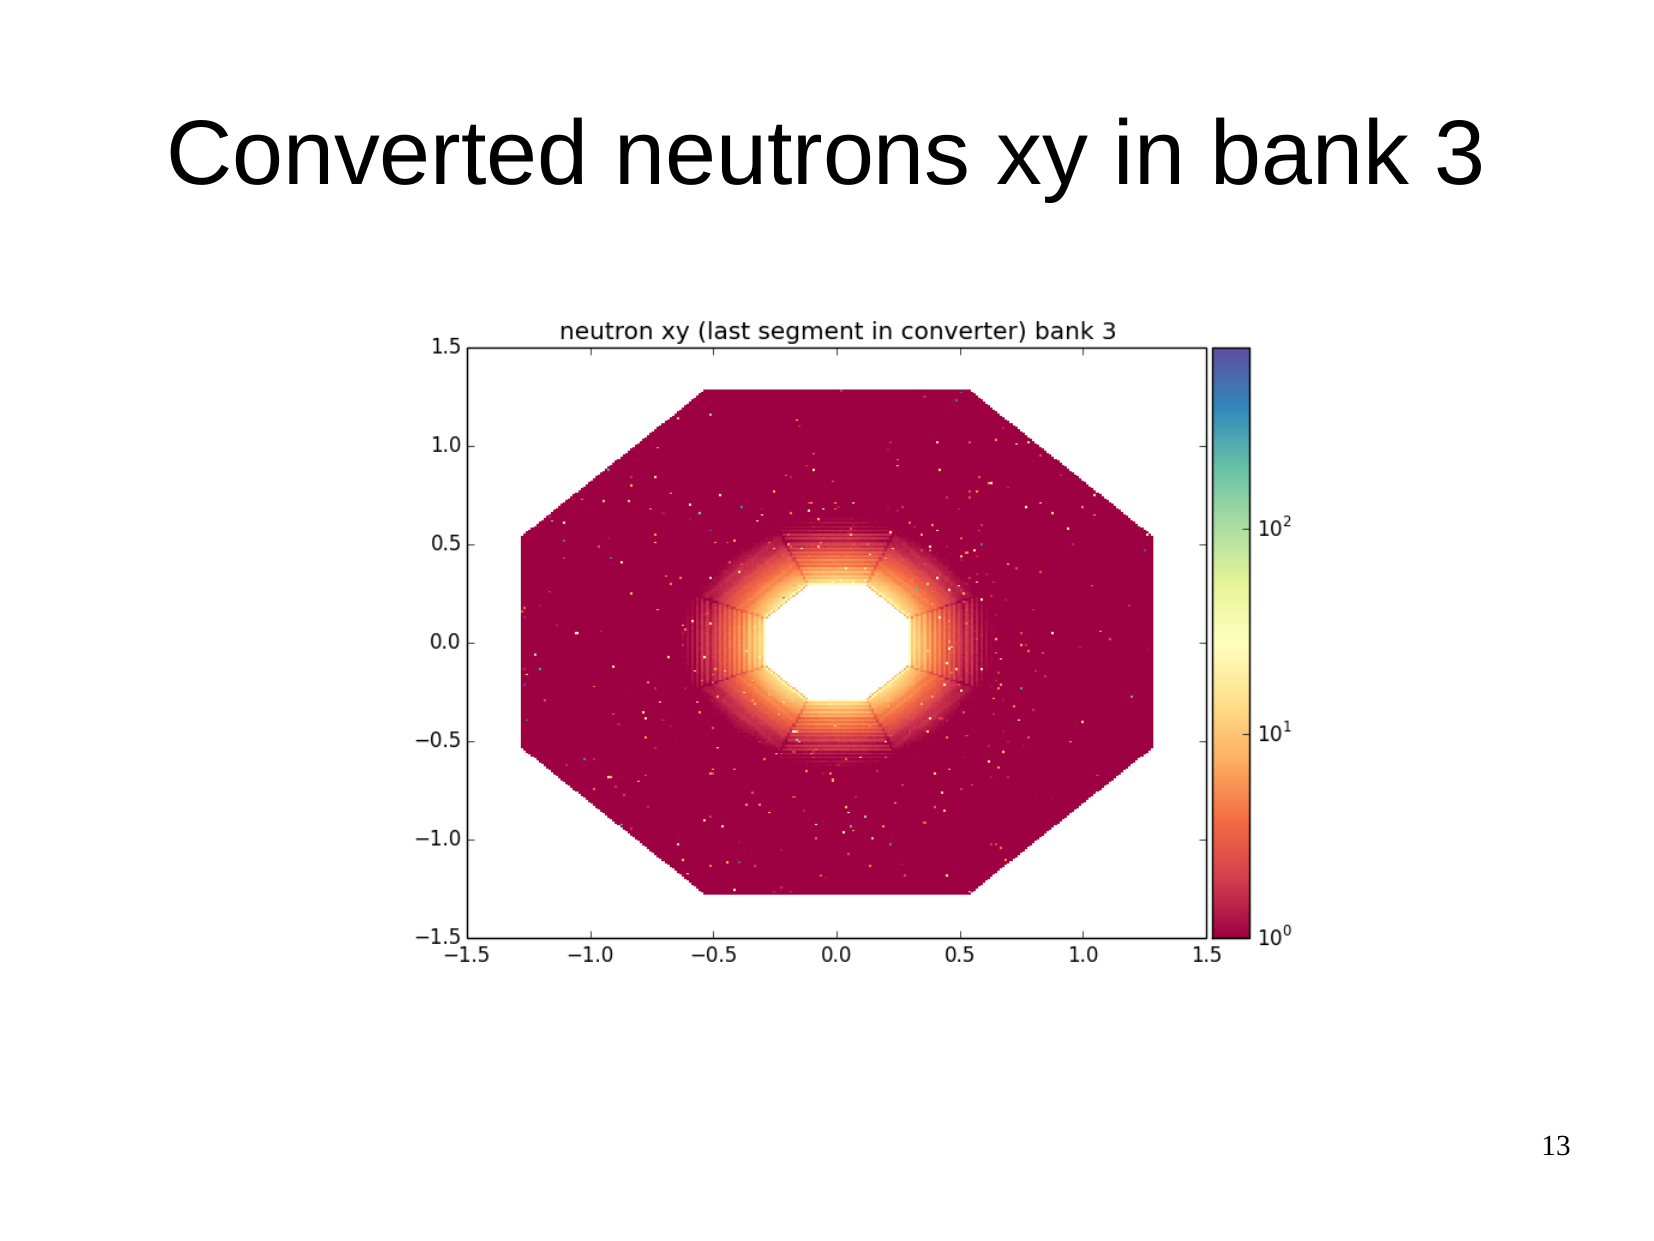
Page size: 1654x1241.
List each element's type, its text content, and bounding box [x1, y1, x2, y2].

title Converted neutrons xy in bank 3 [82, 49, 1571, 257]
picture [347, 290, 1307, 1010]
